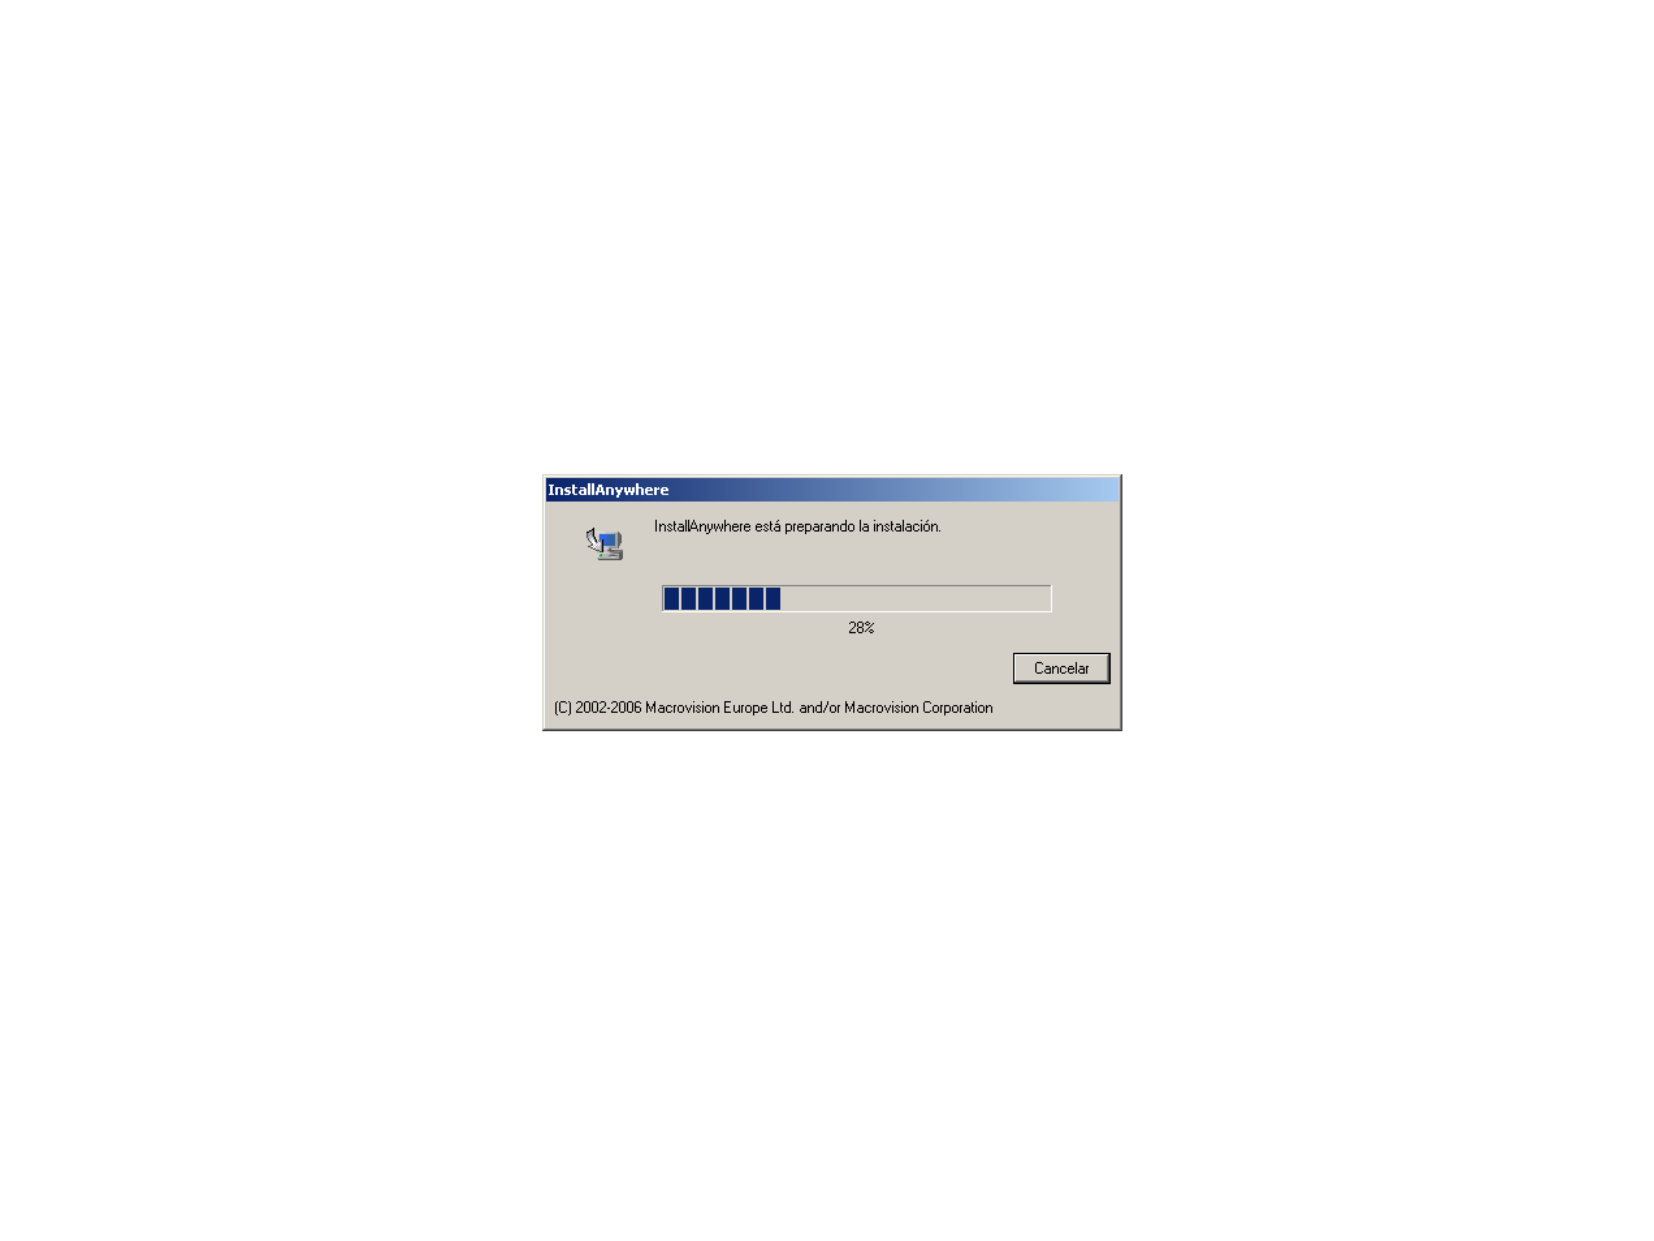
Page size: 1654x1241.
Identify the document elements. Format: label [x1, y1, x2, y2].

picture [354, 383, 1270, 827]
